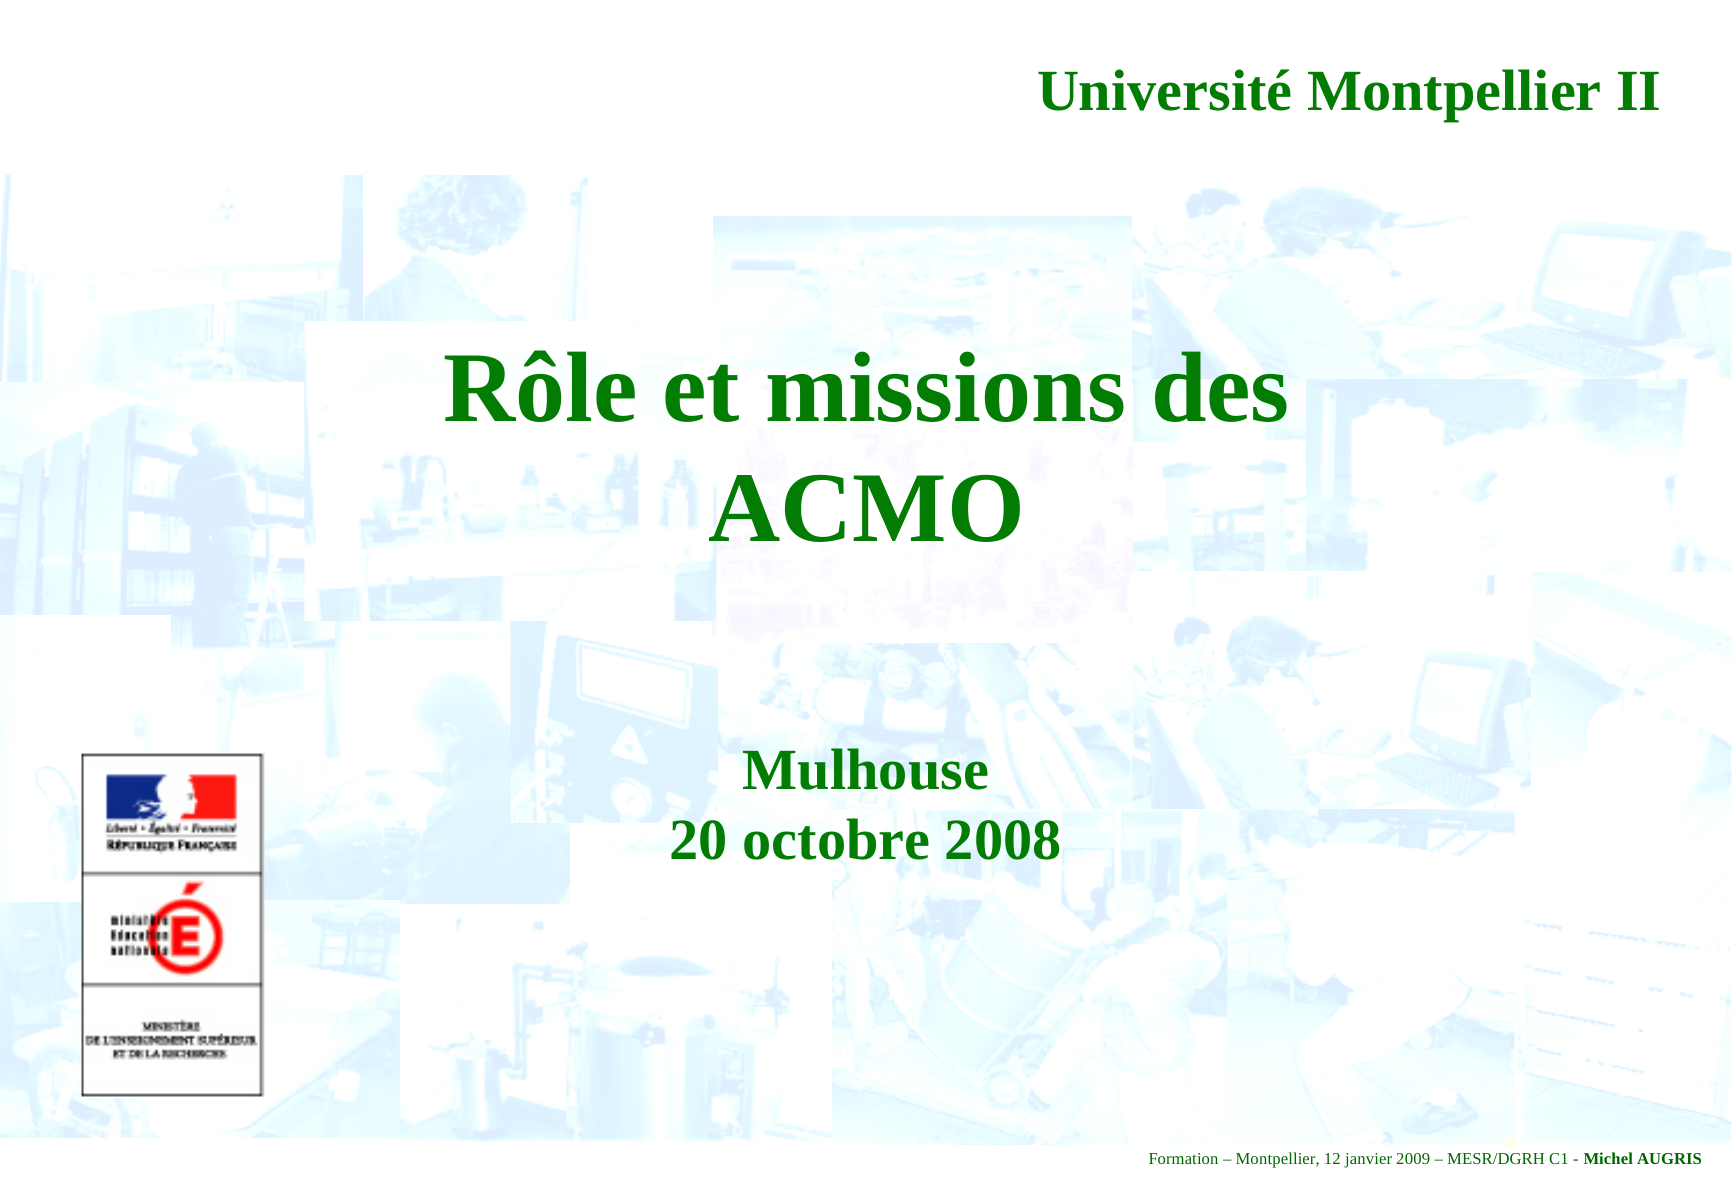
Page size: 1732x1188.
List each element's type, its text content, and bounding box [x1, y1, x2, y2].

picture [0, 175, 1732, 1147]
text_box Mulhouse 20 octobre 2008 [655, 723, 1077, 879]
text_box [0, 0, 1732, 175]
text_box Université Montpellier II [1022, 44, 1677, 130]
text_box Rôle et missions des ACMO [428, 314, 1306, 569]
